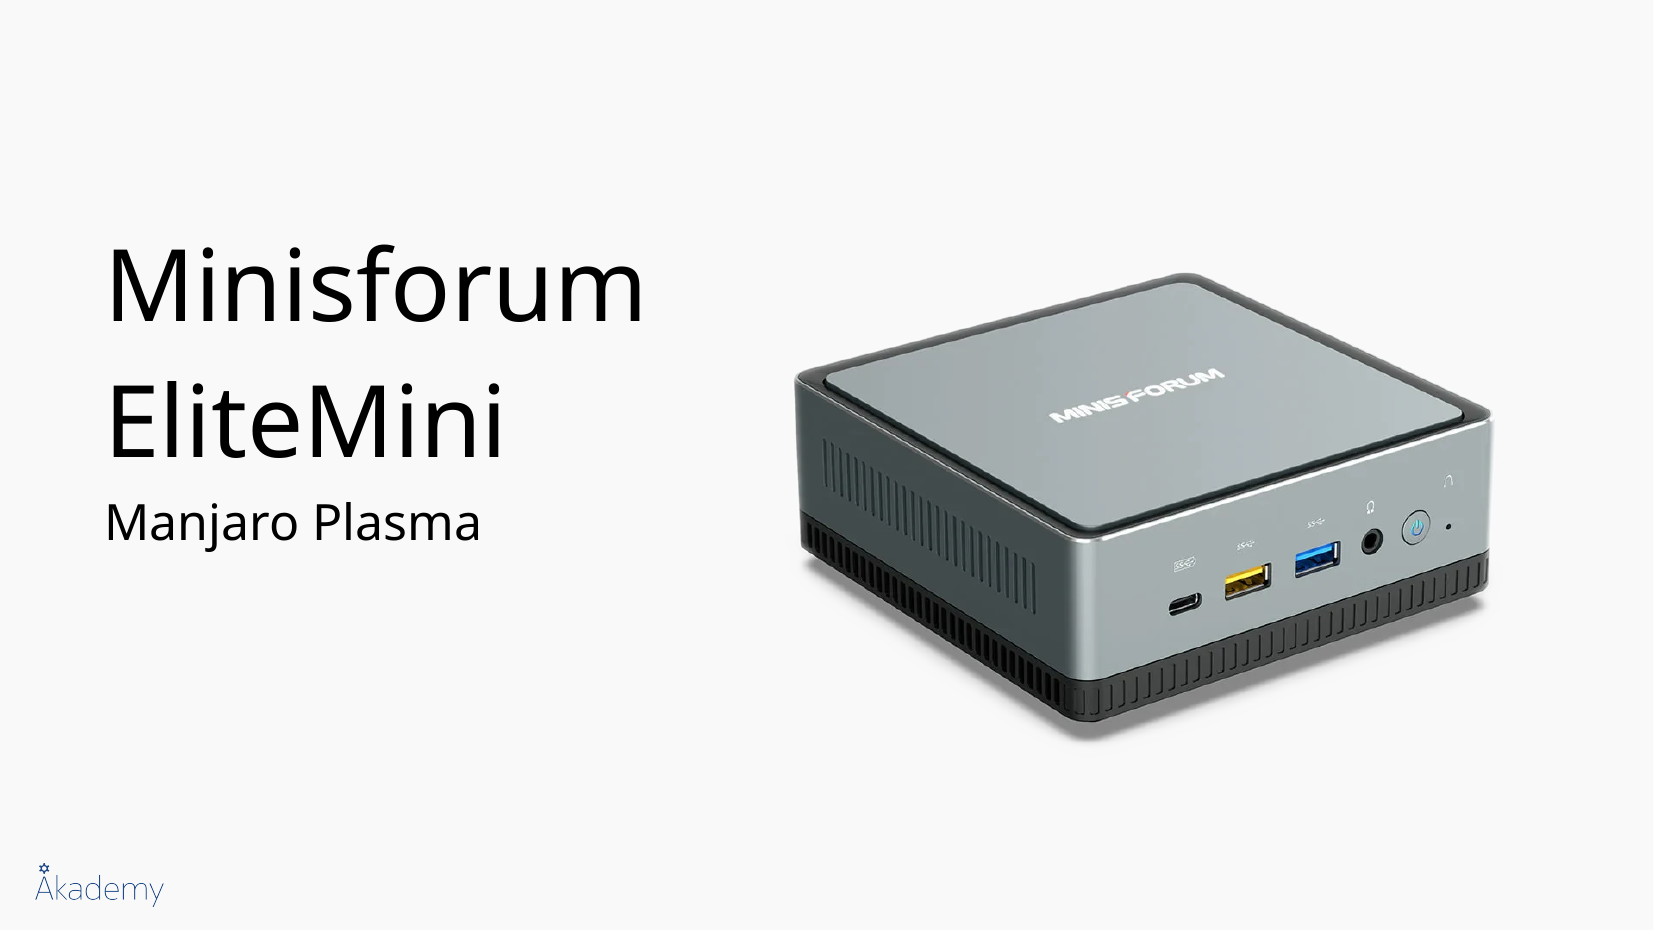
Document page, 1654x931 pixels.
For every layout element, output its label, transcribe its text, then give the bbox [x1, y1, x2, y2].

picture [35, 863, 164, 907]
text_box Minisforum EliteMini Manjaro Plasma [89, 206, 677, 586]
picture [677, 35, 1608, 931]
